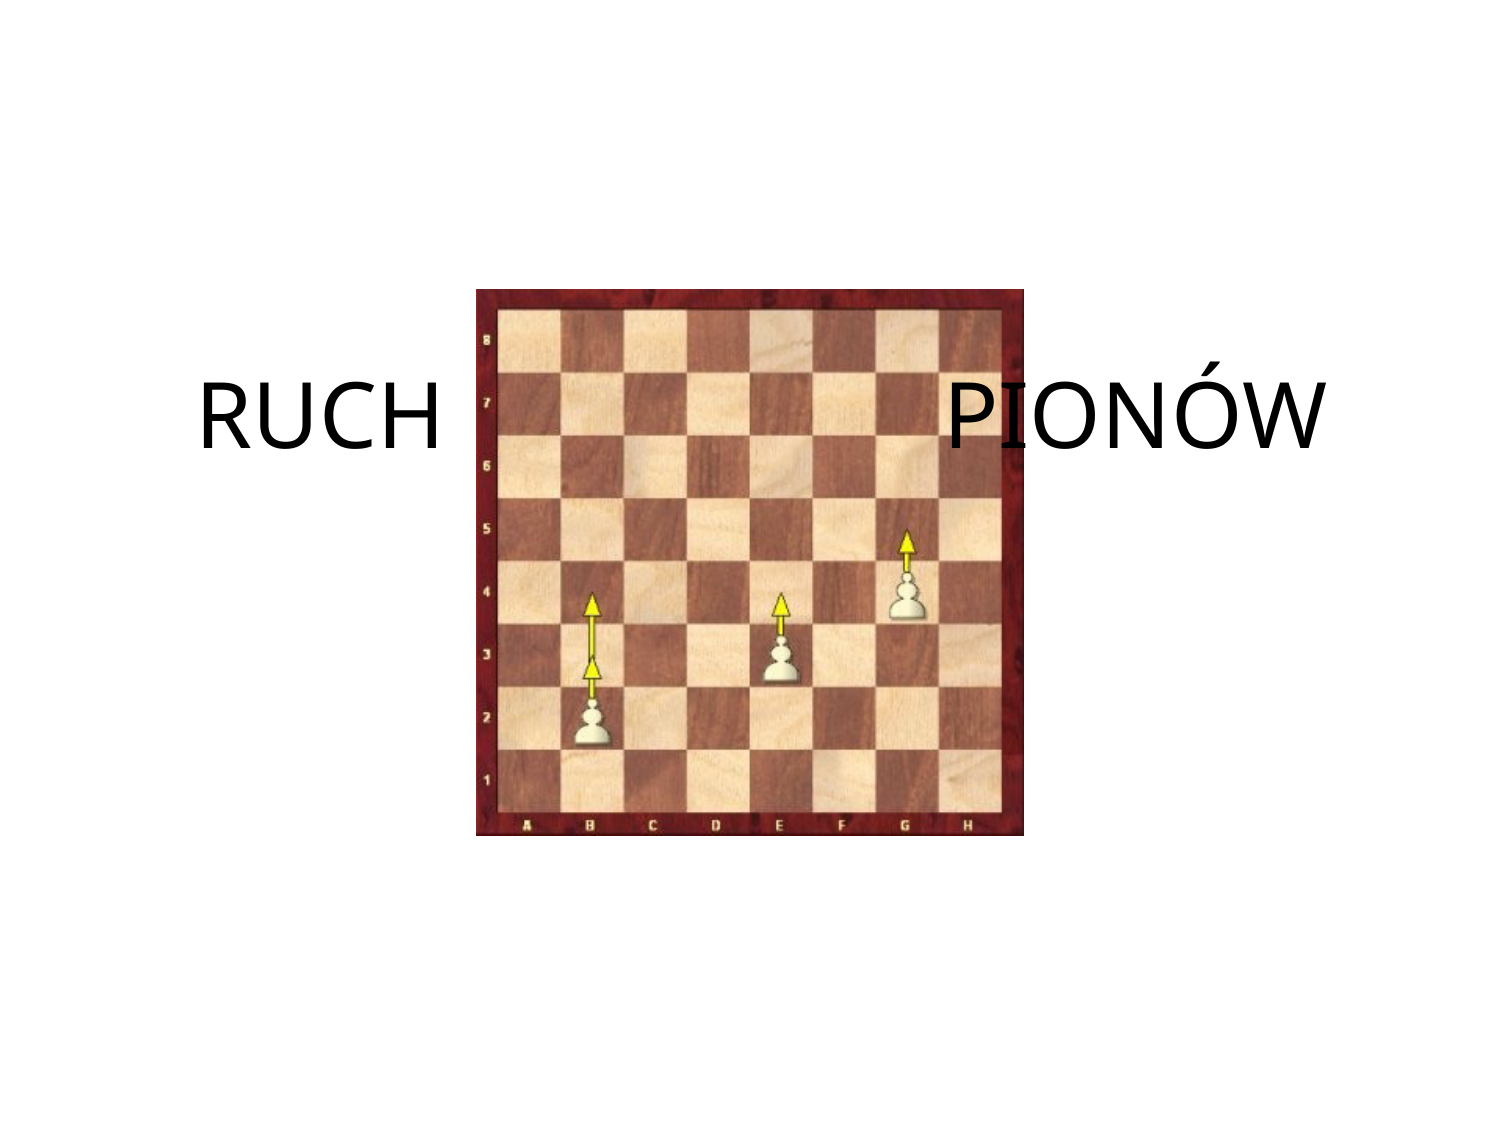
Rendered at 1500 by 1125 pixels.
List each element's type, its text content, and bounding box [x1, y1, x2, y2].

picture [476, 289, 1024, 349]
title RUCH PIONÓW [112, 349, 1388, 591]
subtitle [225, 637, 1275, 925]
picture [476, 591, 1024, 637]
